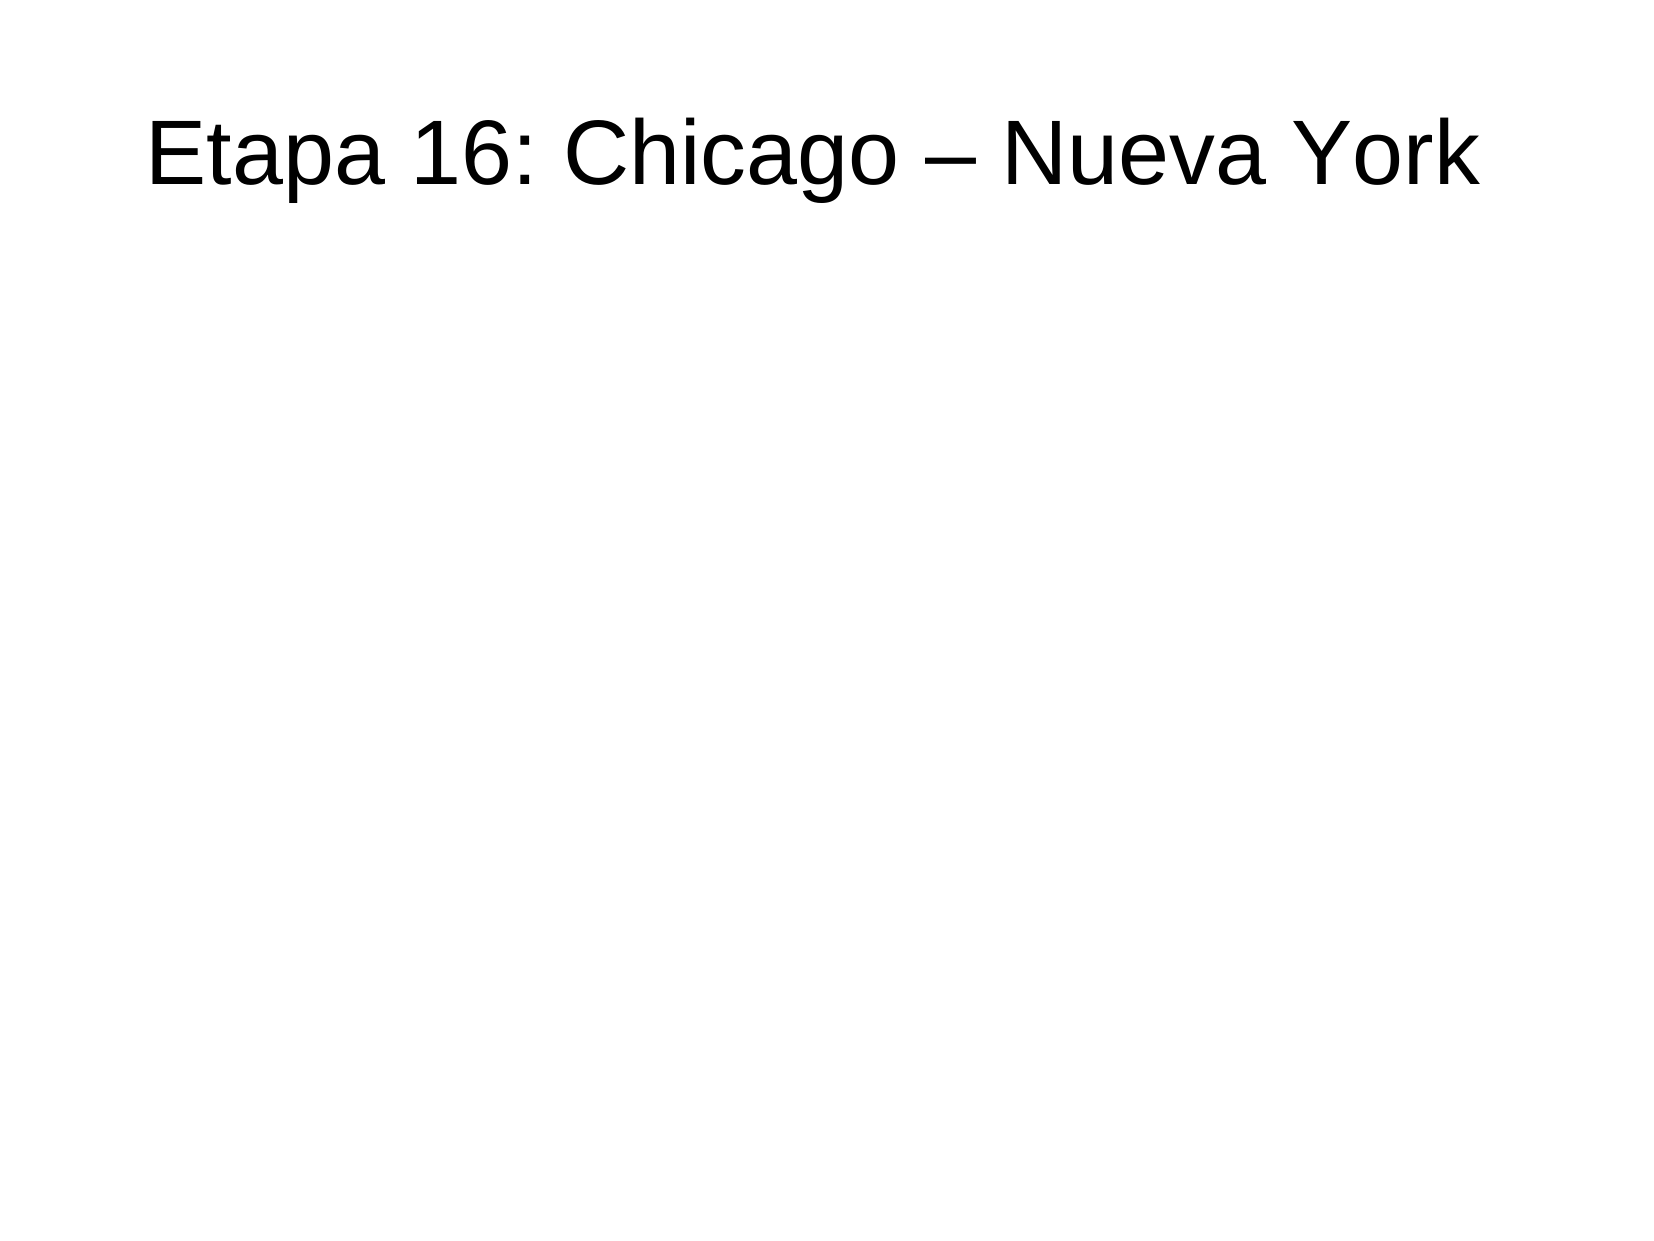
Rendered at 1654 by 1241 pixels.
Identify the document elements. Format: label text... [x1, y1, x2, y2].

title Etapa 16: Chicago – Nueva York [82, 49, 1571, 257]
